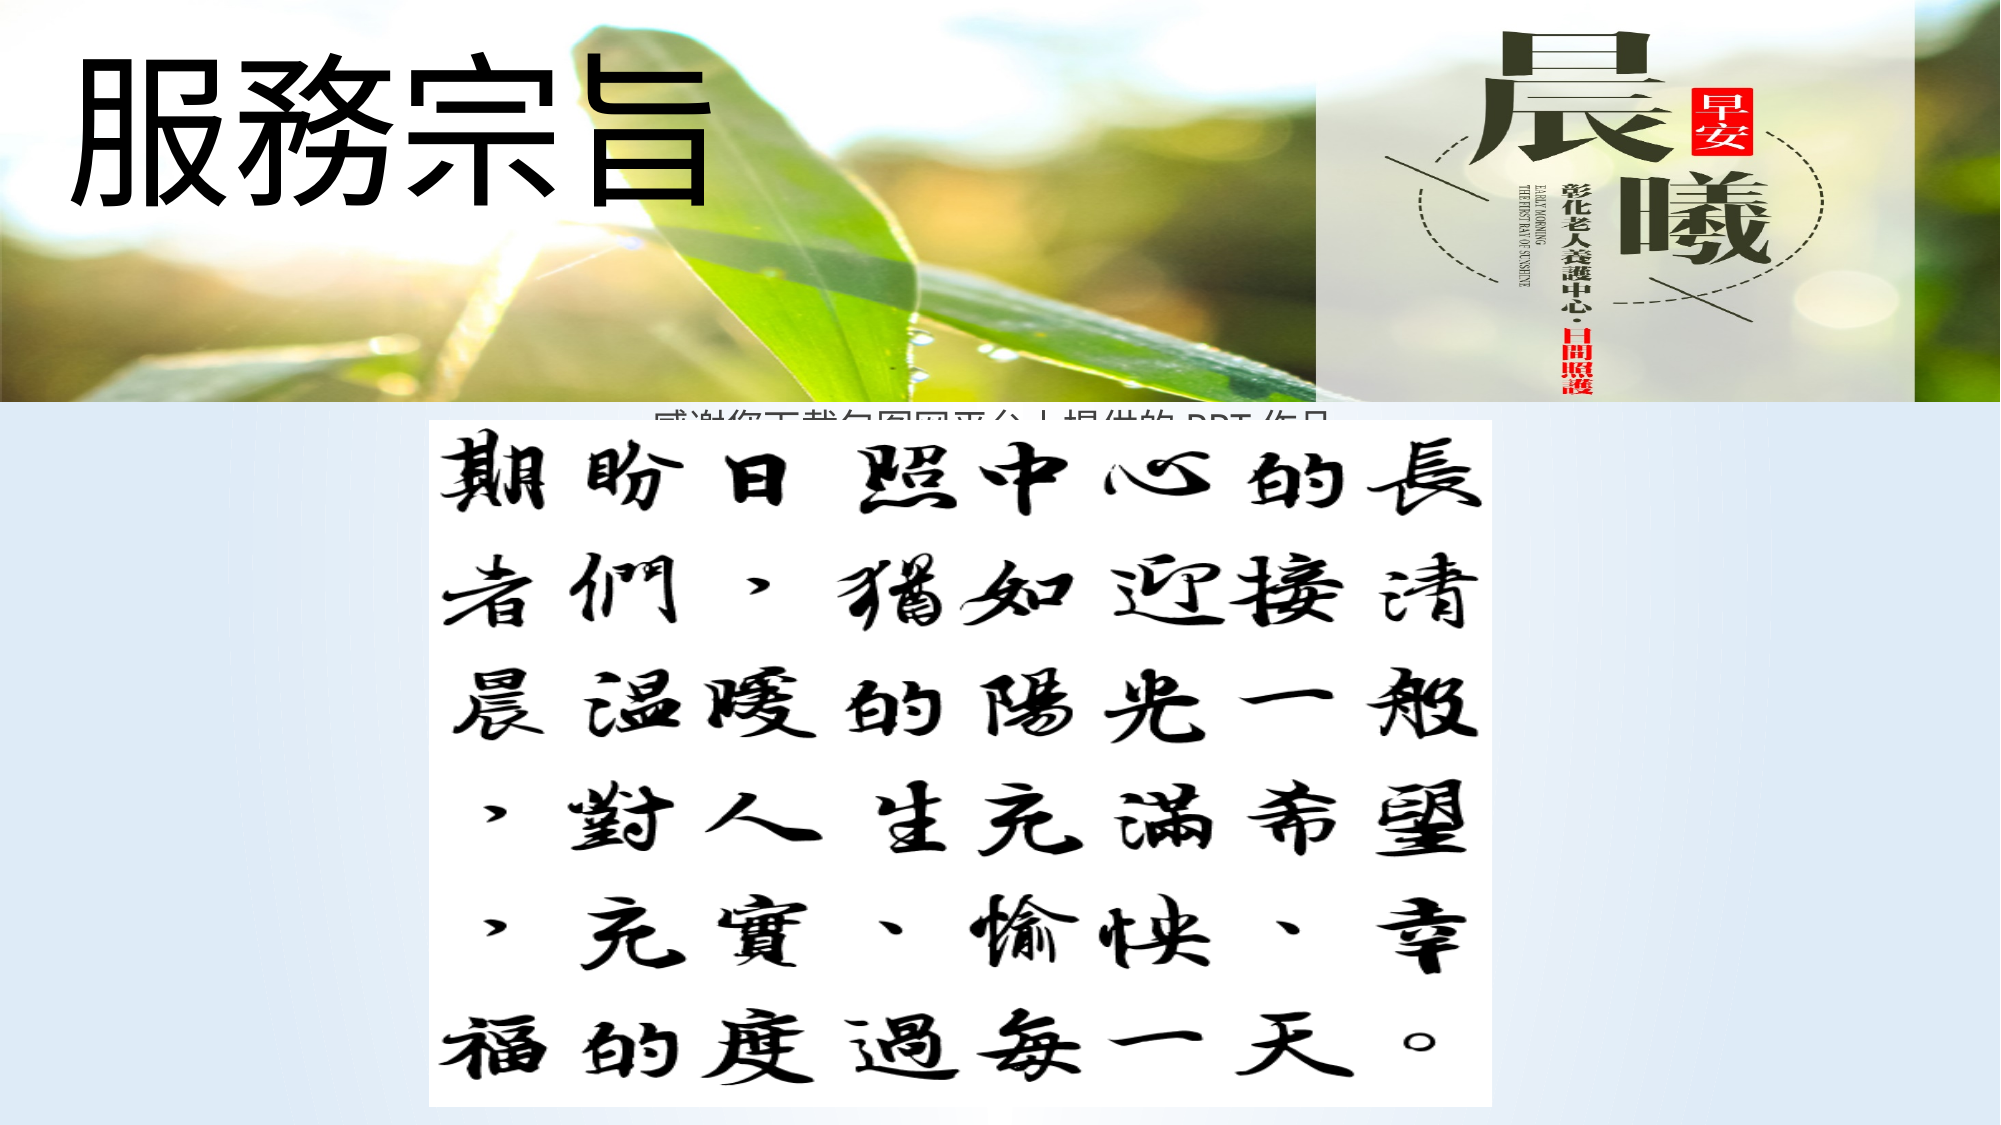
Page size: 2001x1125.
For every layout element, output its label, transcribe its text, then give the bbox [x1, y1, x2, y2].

picture [429, 420, 1493, 1107]
picture [0, 0, 2000, 402]
text_box 服務宗旨 [50, 19, 1250, 234]
